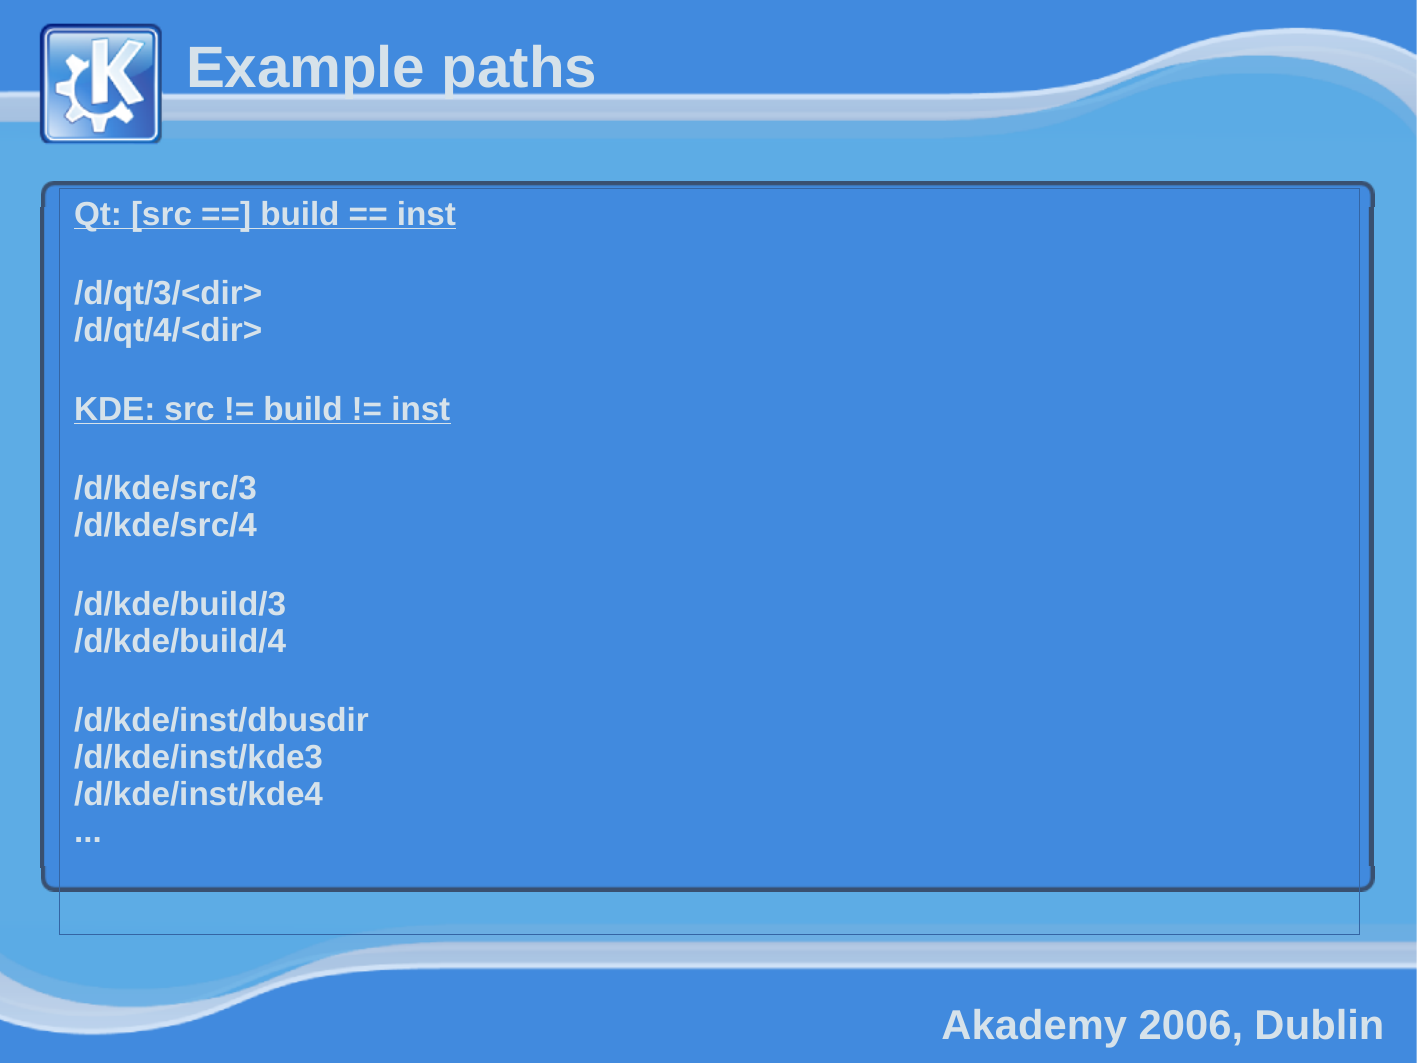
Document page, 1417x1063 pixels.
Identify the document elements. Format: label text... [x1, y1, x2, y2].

picture [0, 0, 1417, 1063]
text_box Example paths [171, 27, 1048, 105]
text_box Qt: [src ==] build == inst /d/qt/3/<dir> /d/qt/4/<dir> KDE: src != build != inst /d/kde/src/3 /d/kde/src/4 /d/kde/build/3 /d/kde/build/4 /d/kde/inst/dbusdir /d/kde/inst/kde3 /d/kde/inst/kde4 ... [59, 188, 1360, 935]
